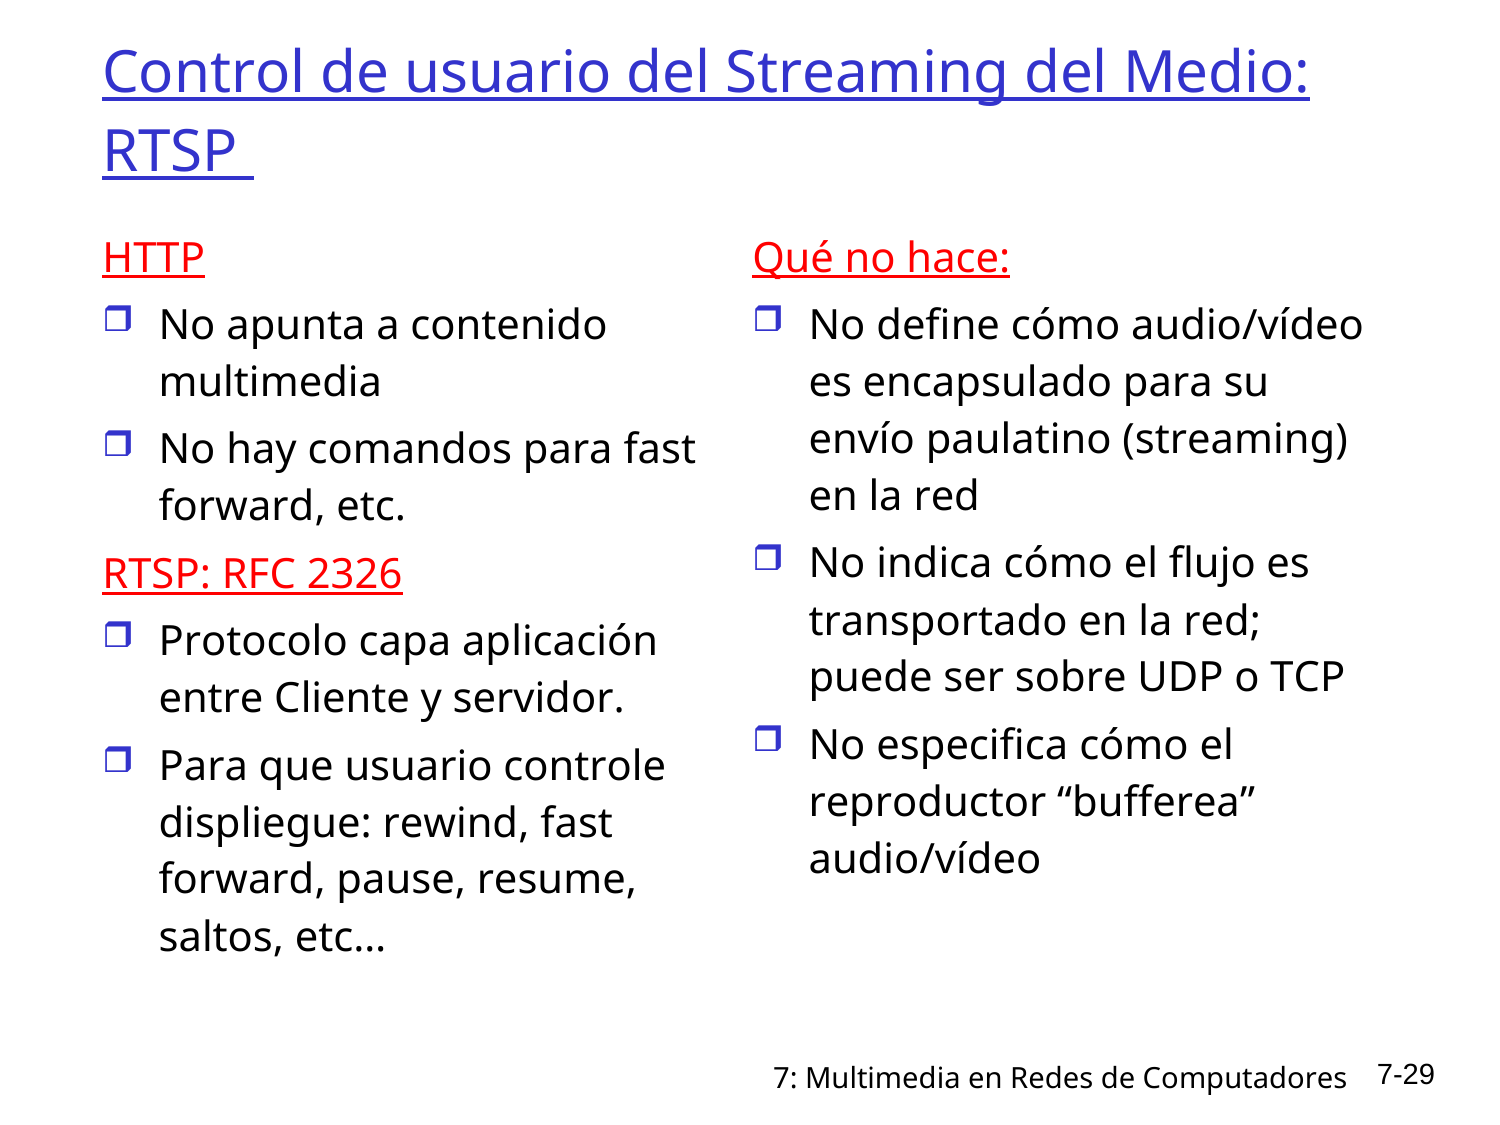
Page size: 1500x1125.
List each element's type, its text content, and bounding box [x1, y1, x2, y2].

list HTTP No apunta a contenido multimedia No hay comandos para fast forward, etc. RTSP: RFC 2326 Protocolo capa aplicación entre Cliente y servidor. Para que usuario controle displiegue: rewind, fast forward, pause, resume, saltos, etc… [87, 219, 713, 1026]
title Control de usuario del Streaming del Medio: RTSP [87, 33, 1363, 185]
list Qué no hace: No define cómo audio/vídeo es encapsulado para su envío paulatino (streaming) en la red No indica cómo el flujo es transportado en la red; puede ser sobre UDP o TCP No especifica cómo el reproductor “bufferea” audio/vídeo [737, 219, 1391, 1026]
